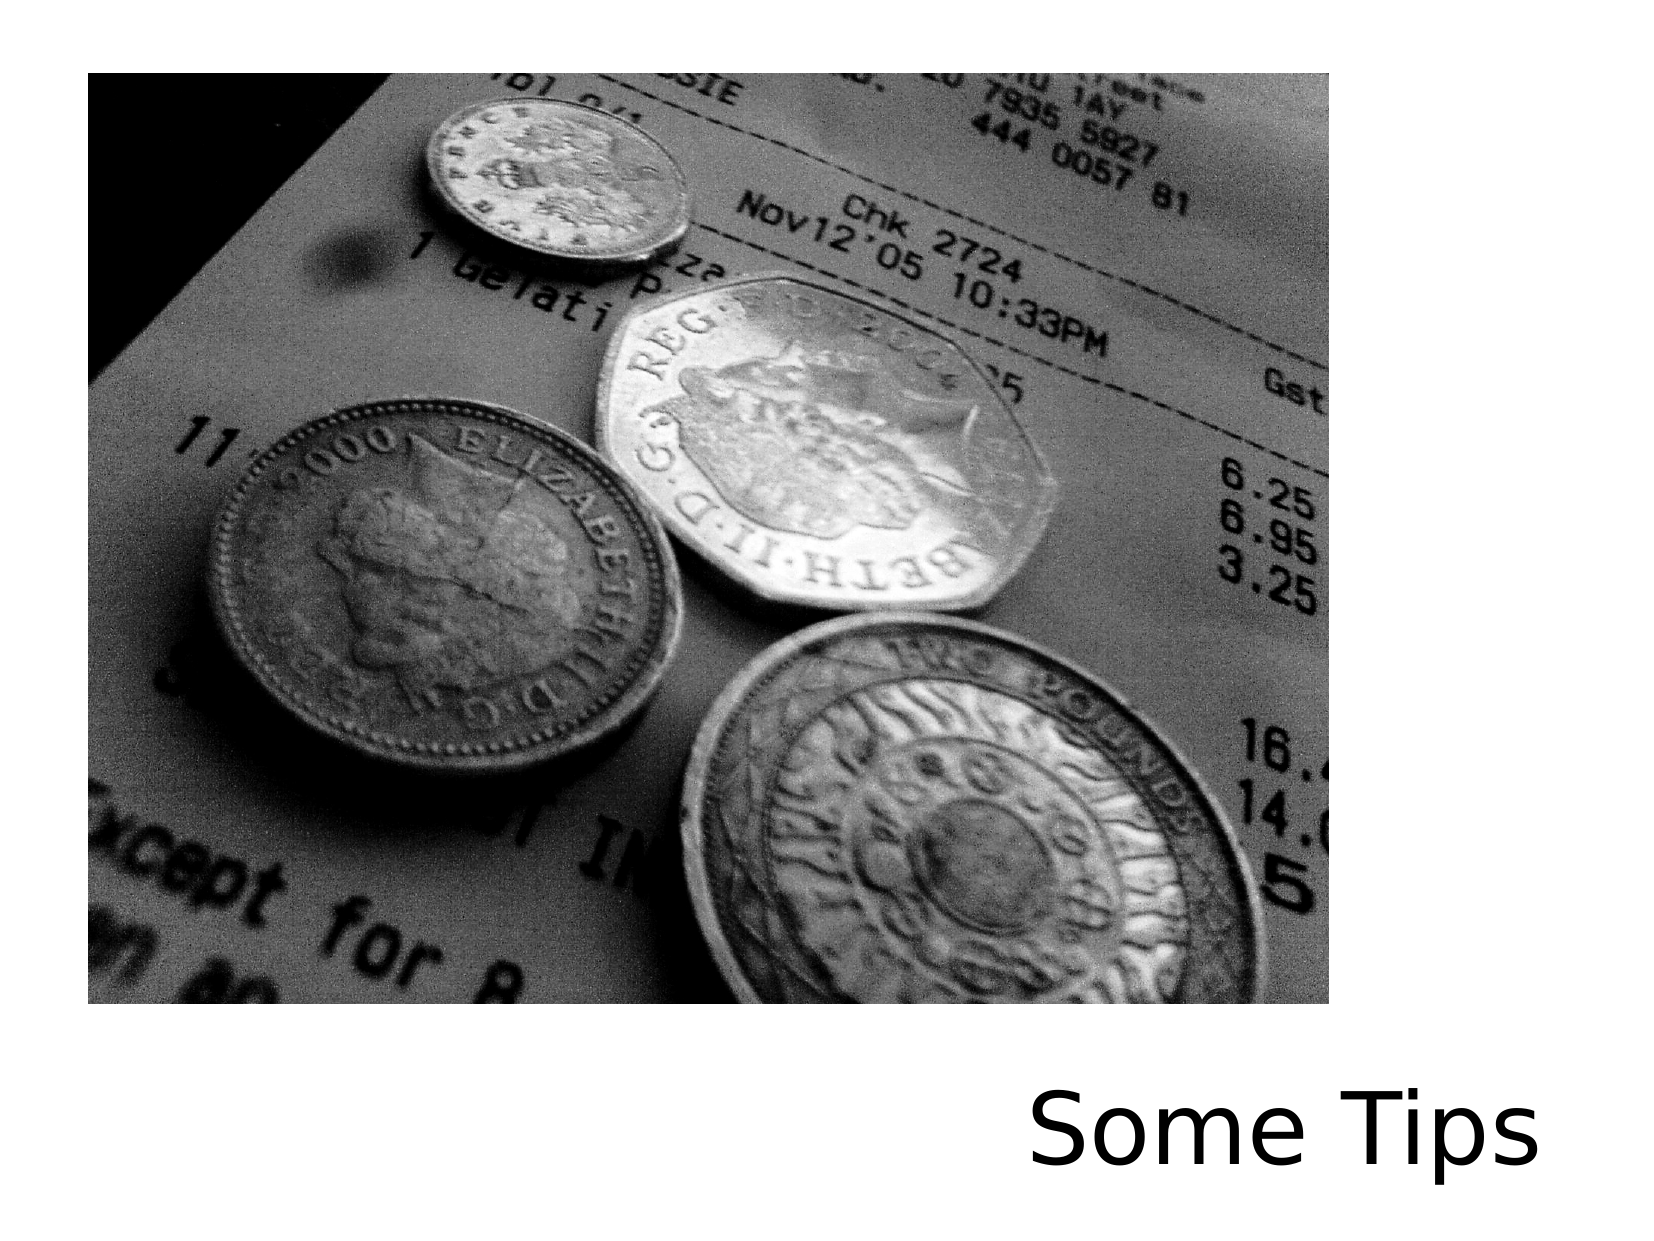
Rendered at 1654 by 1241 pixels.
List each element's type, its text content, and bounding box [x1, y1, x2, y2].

picture [88, 73, 1329, 1004]
title Some Tips [974, 1033, 1595, 1226]
